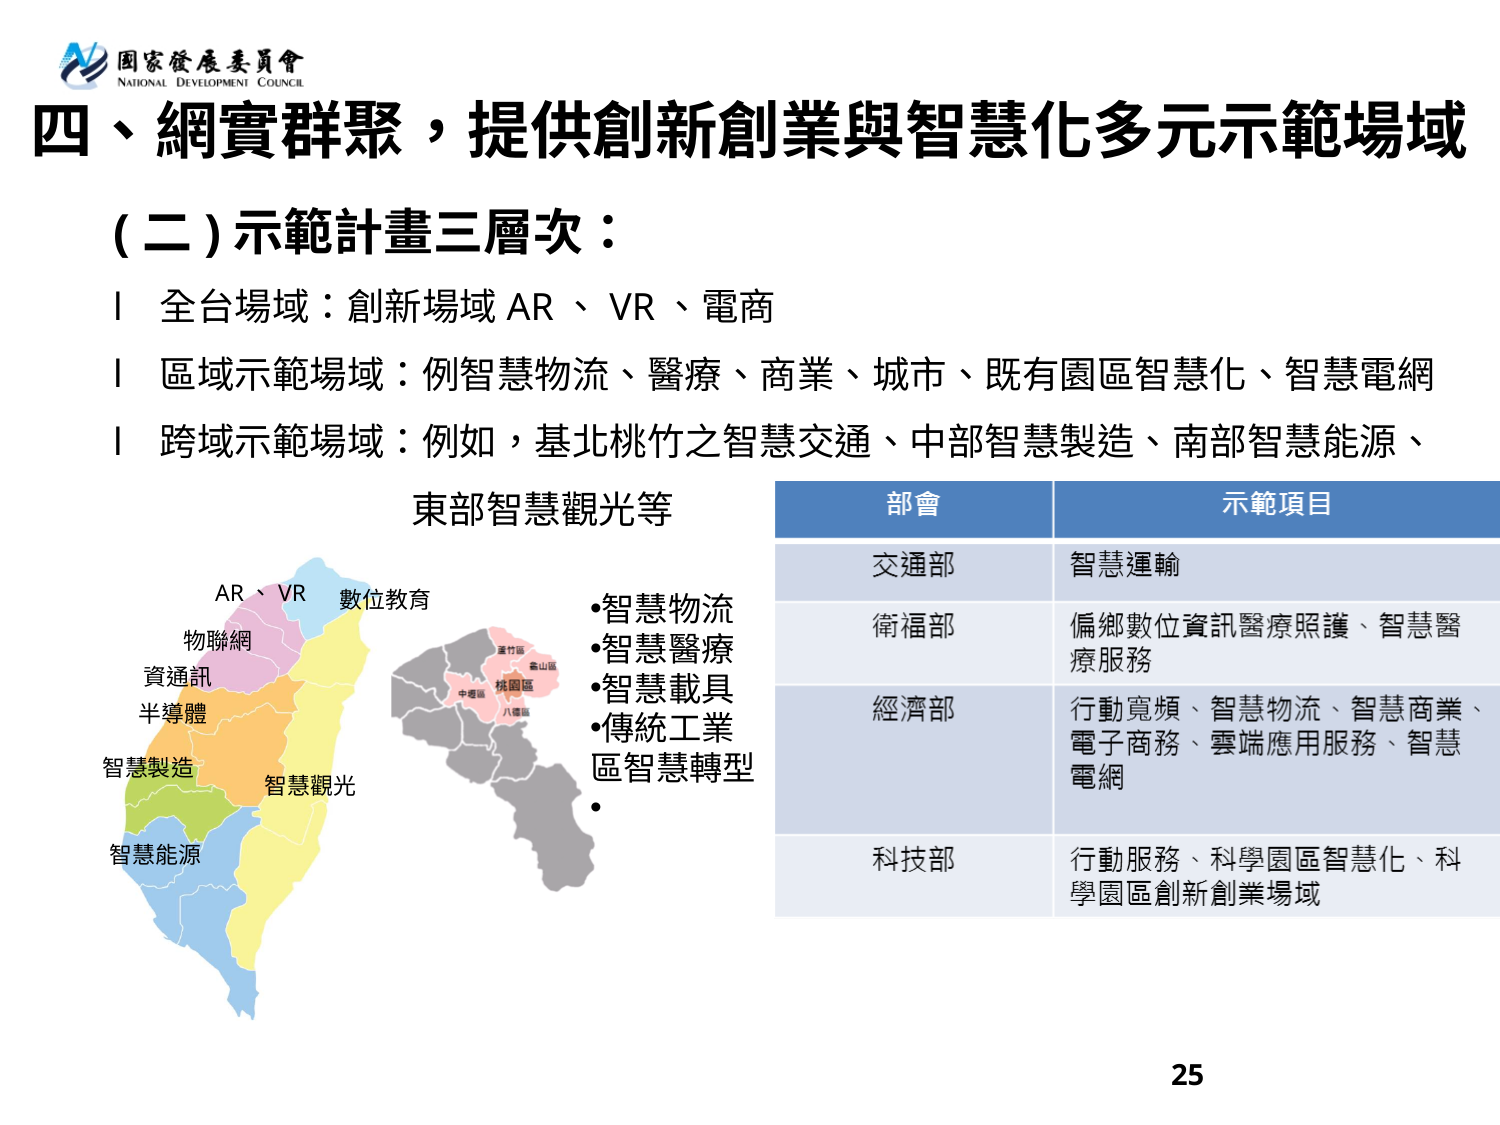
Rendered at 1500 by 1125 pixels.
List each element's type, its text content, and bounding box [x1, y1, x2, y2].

text_box 數位教育 [316, 611, 455, 621]
text_box 智慧能源 [86, 833, 225, 877]
text_box 物聯網 [149, 619, 287, 662]
picture [774, 611, 1500, 927]
text_box 半導體 [104, 692, 242, 736]
text_box 25 [1156, 1045, 1500, 1106]
text_box 四、網實群聚，提供創新創業與智慧化多元示範場域 [15, 85, 1500, 212]
text_box 資通訊 [109, 654, 248, 698]
text_box 智慧製造 [79, 745, 217, 789]
picture [66, 538, 612, 1024]
text_box (二)示範計畫三層次： 全台場域：創新場域AR、VR、電商 區域示範場域：例智慧物流、醫療、商業、城市、既有園區智慧化、智慧電網 跨域示範場域：例如，基北桃竹之智慧交通、中部智慧製造、南部智慧能源、 東部智慧觀光等 [98, 163, 1500, 611]
text_box 智慧觀光 [241, 763, 380, 807]
text_box 智慧物流 智慧醫療 智慧載具 傳統工業區智慧轉型 [575, 611, 781, 838]
